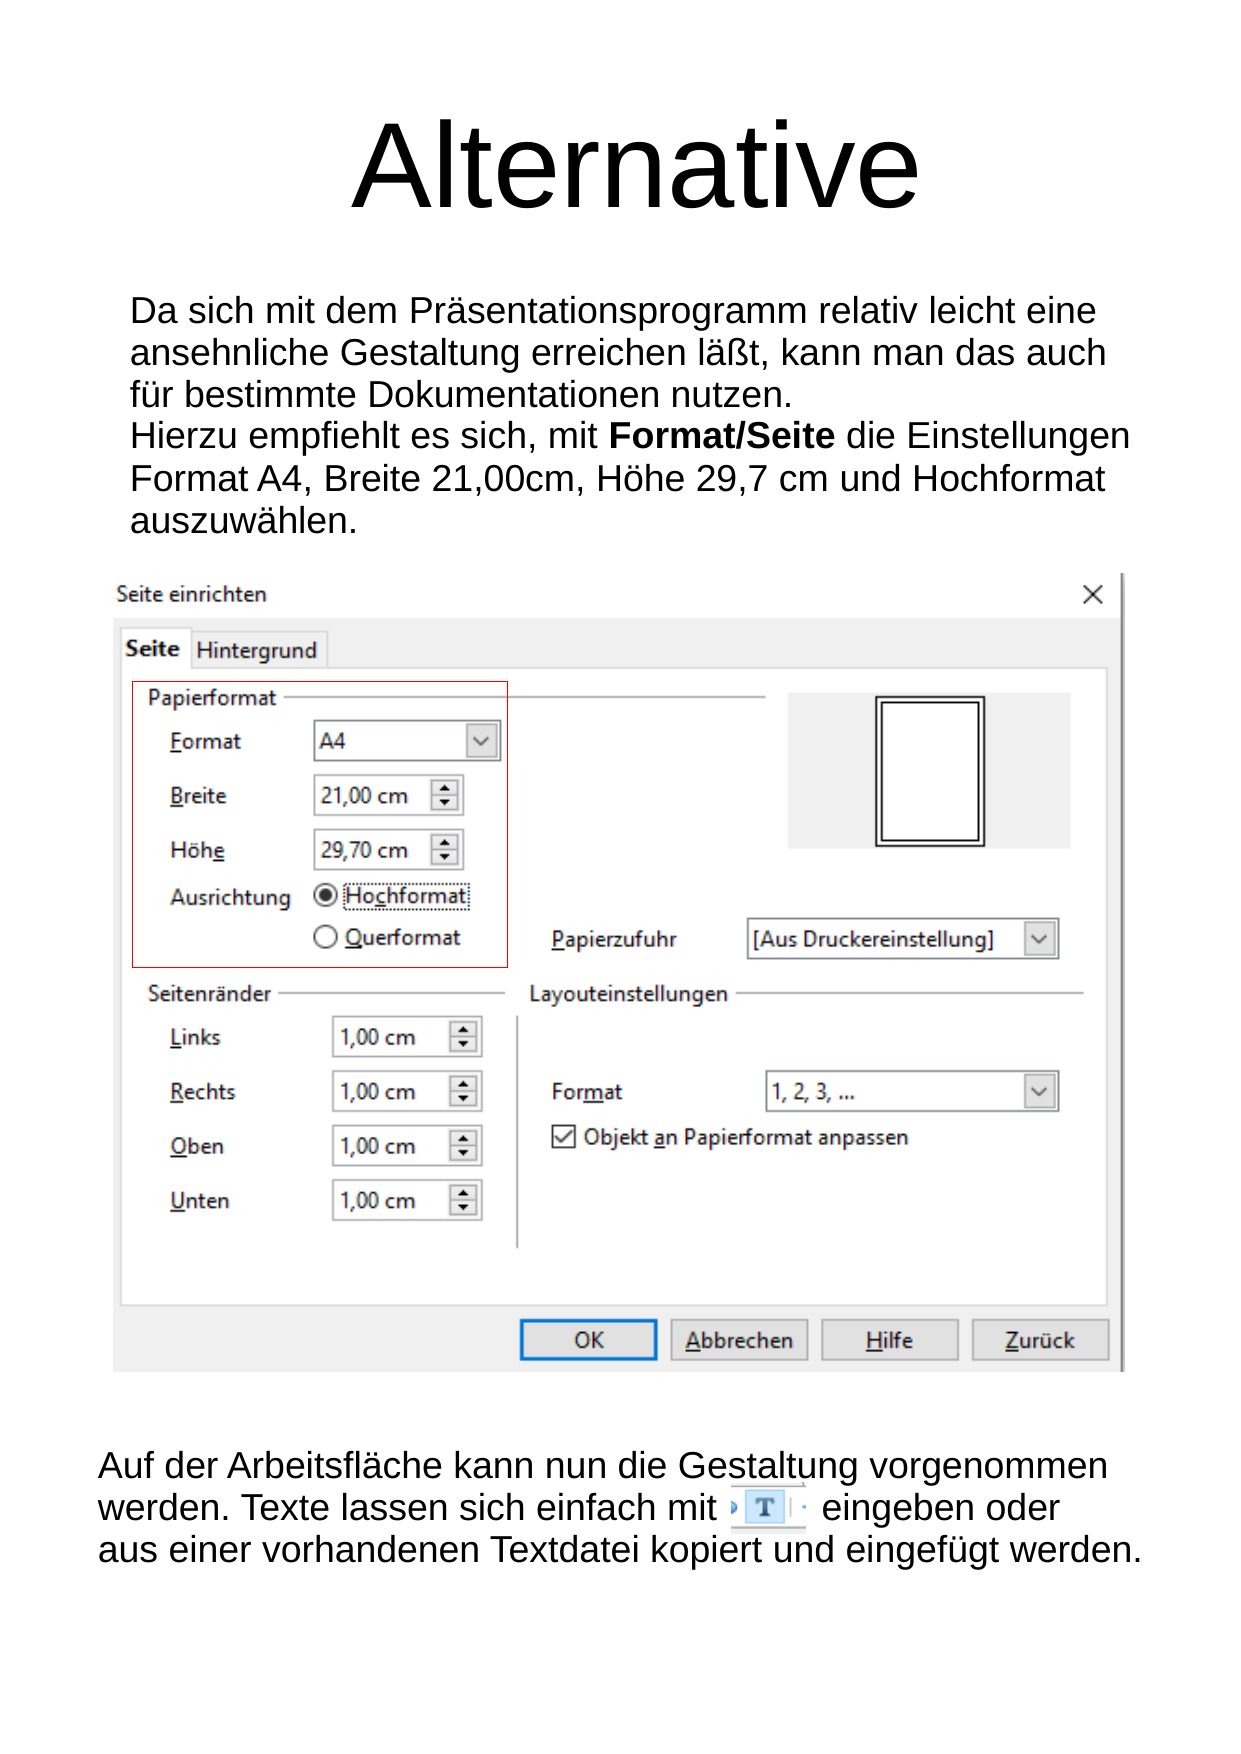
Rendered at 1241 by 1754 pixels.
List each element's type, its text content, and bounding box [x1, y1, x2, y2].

title Alternative [132, 75, 1143, 256]
picture [731, 1482, 806, 1534]
picture [113, 573, 1125, 1372]
text_box Da sich mit dem Präsentationsprogramm relativ leicht eine ansehnliche Gestaltung erreichen läßt, kann man das auch für bestimmte Dokumentationen nutzen. Hierzu empfiehlt es sich, mit Format/Seite die Einstellungen Format A4, Breite 21,00cm, Höhe 29,7 cm und Hochformat auszuwählen. [115, 281, 1146, 550]
text_box Auf der Arbeitsfläche kann nun die Gestaltung vorgenommen werden. Texte lassen sich einfach mit eingeben oder aus einer vorhandenen Textdatei kopiert und eingefügt werden. [83, 1437, 1158, 1579]
